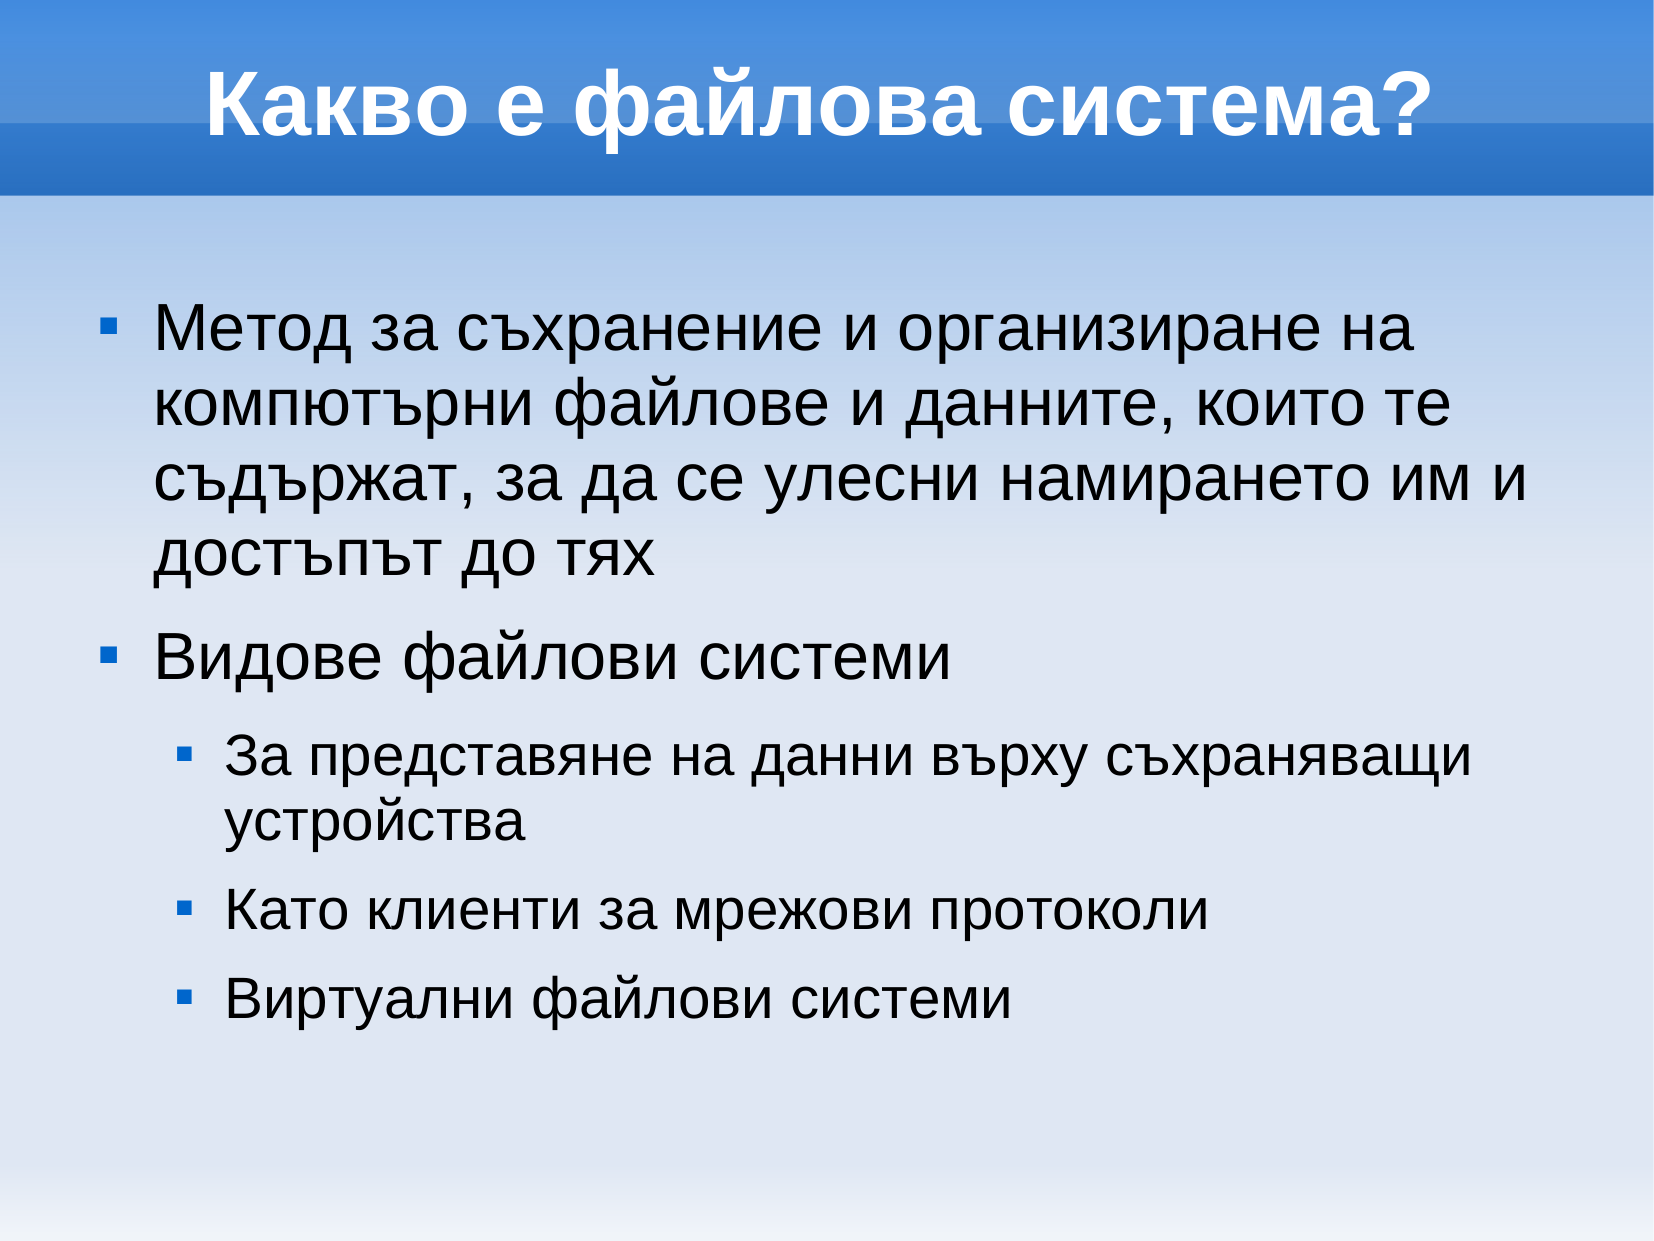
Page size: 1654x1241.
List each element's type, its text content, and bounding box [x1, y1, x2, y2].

title Какво е файлова система? [76, 7, 1565, 200]
list Метод за съхранение и организиране на компютърни файлове и данните, които те съдържат, за да се улесни намирането им и достъпът до тях Видове файлови системи За представяне на данни върху съхраняващи устройства Като клиенти за мрежови протоколи Виртуални файлови системи [82, 290, 1571, 1094]
picture [0, 0, 1654, 1241]
